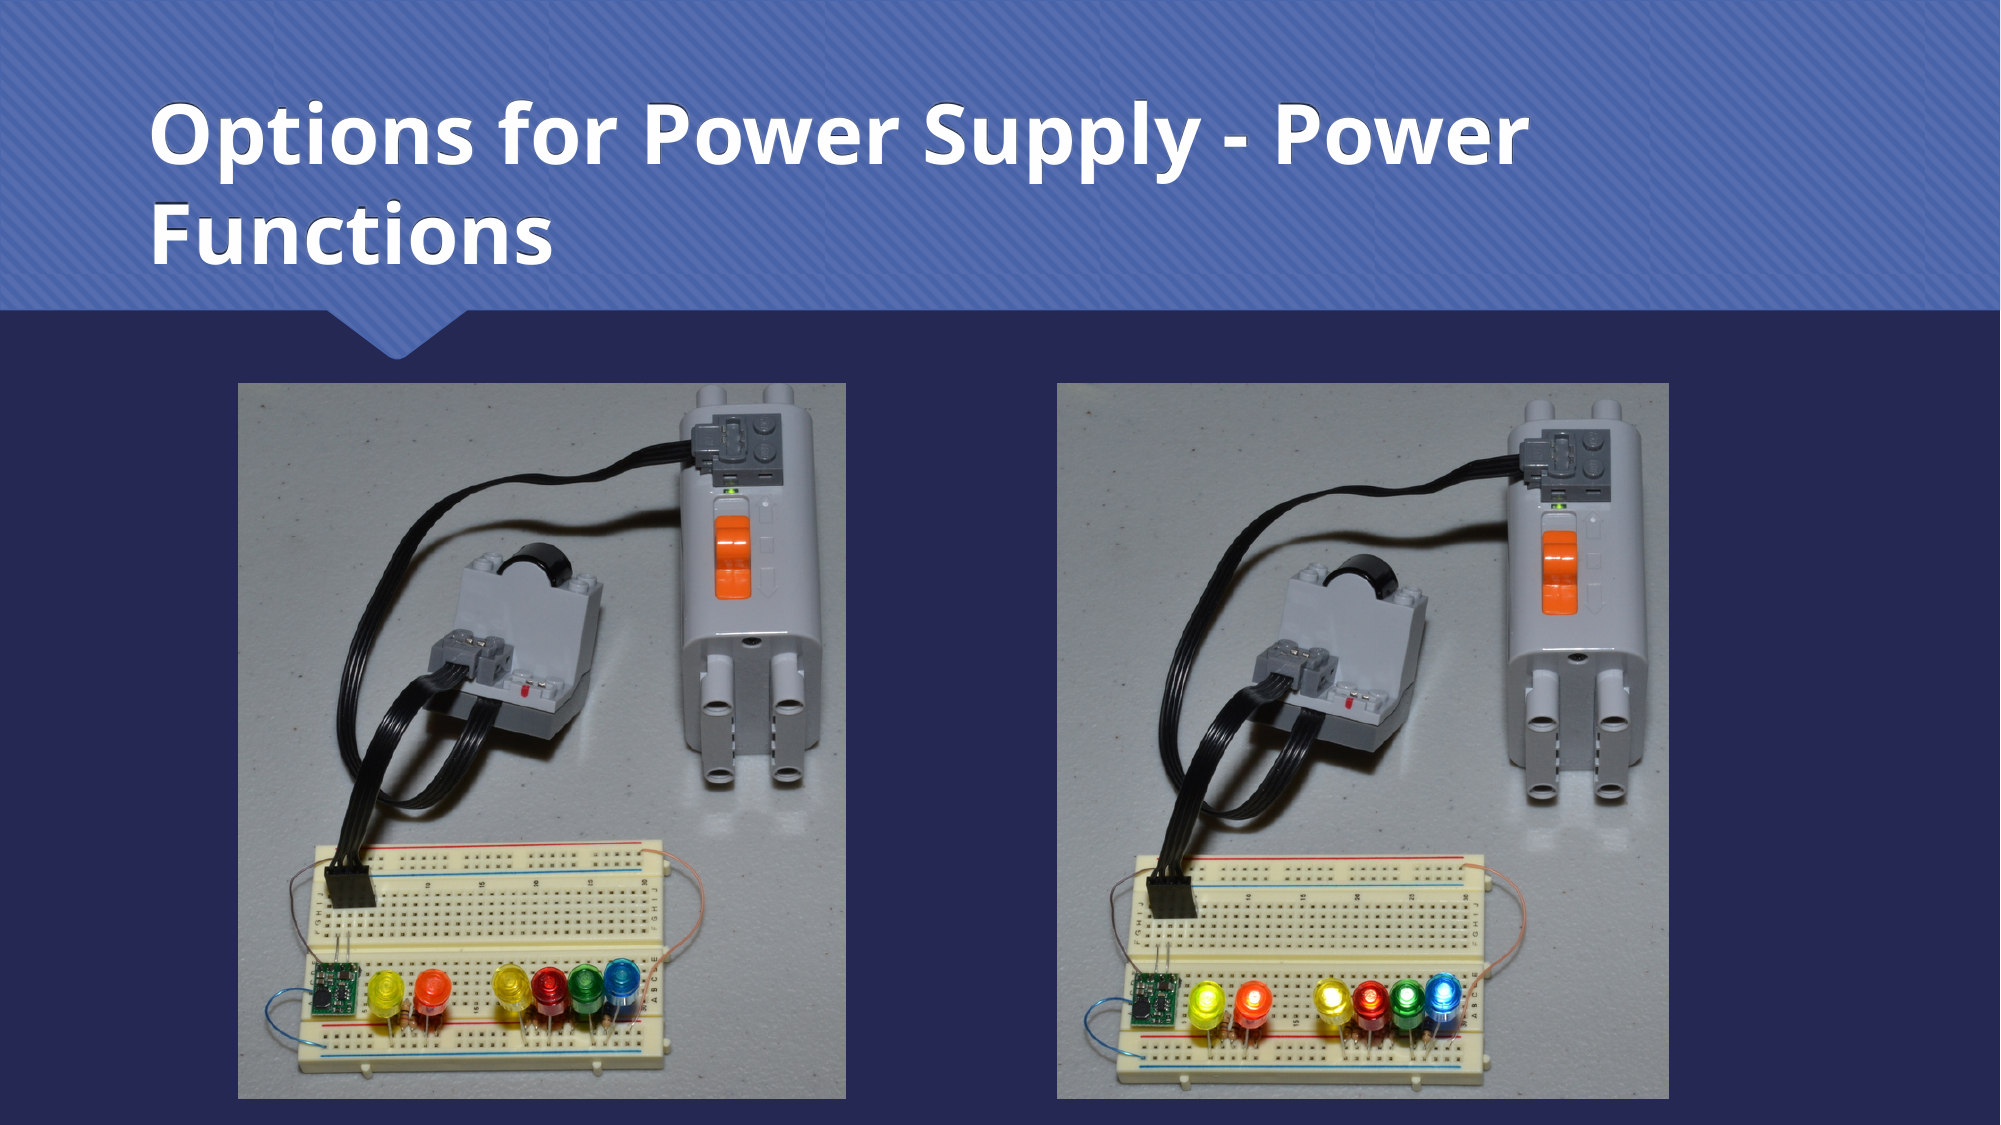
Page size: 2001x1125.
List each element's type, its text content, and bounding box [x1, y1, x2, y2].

title Options for Power Supply - Power Functions [132, 73, 1868, 233]
picture [238, 383, 846, 1099]
picture [1057, 383, 1669, 1099]
